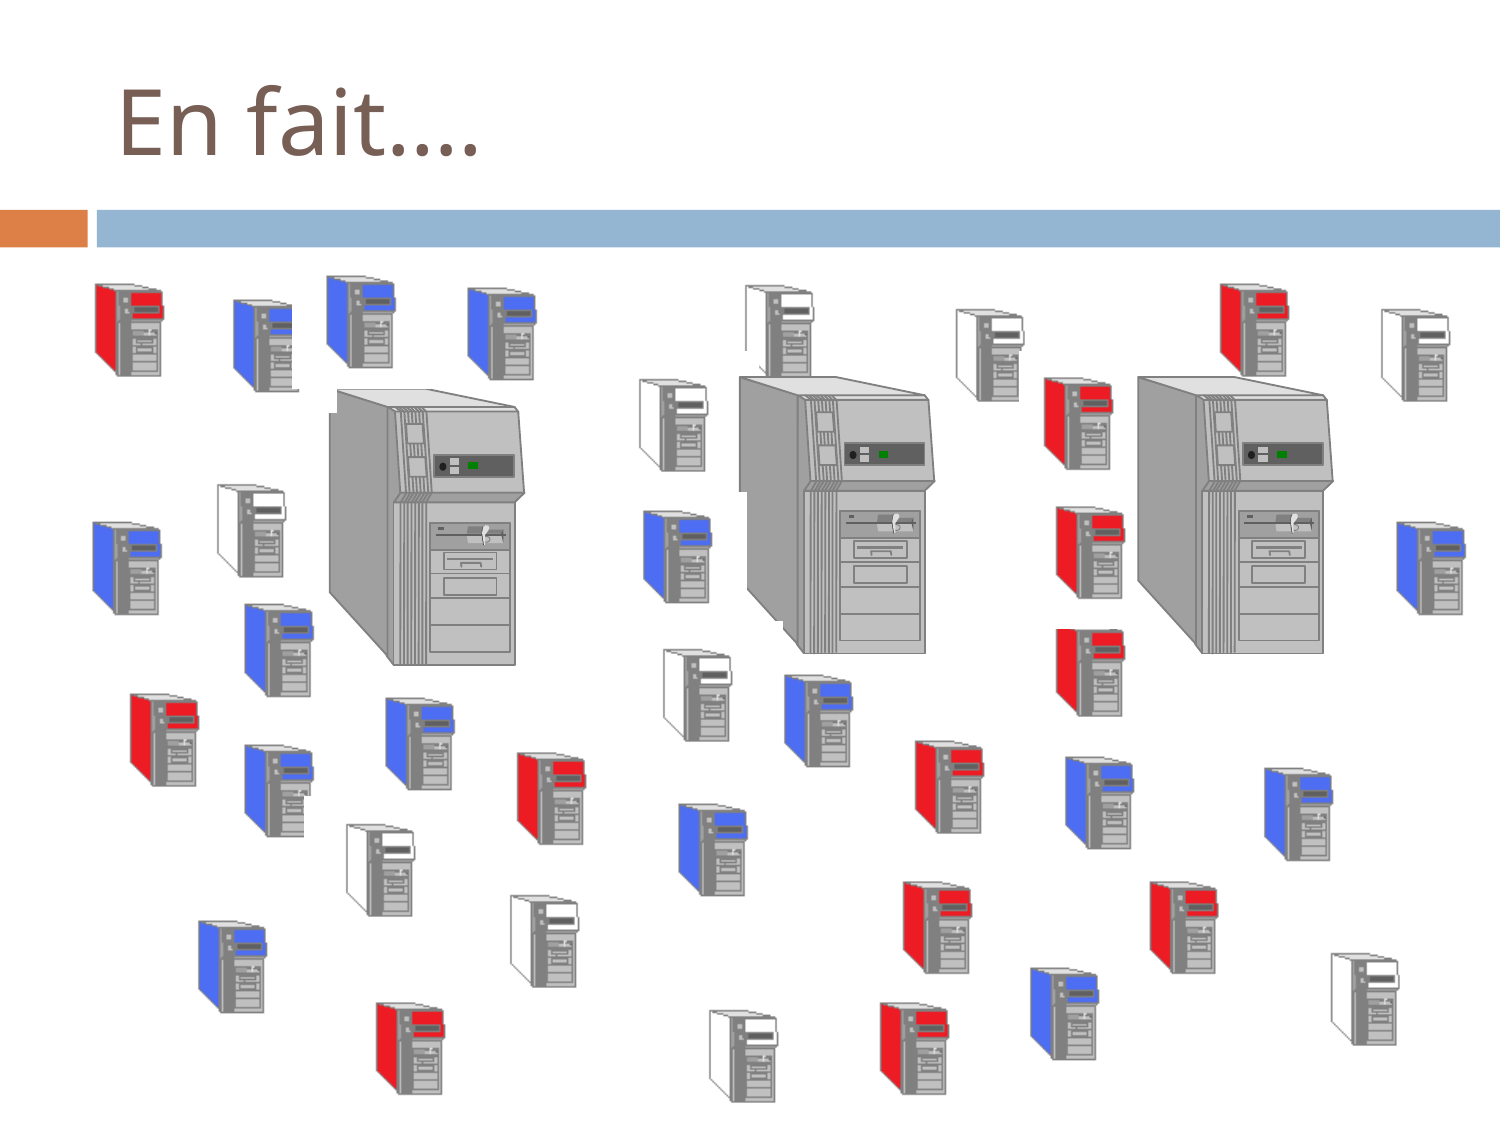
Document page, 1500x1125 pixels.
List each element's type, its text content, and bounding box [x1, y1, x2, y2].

chart [1136, 375, 1336, 657]
picture [667, 982, 829, 1125]
picture [70, 257, 193, 407]
picture [855, 281, 1368, 1125]
chart [738, 375, 938, 657]
picture [1339, 281, 1500, 424]
picture [1362, 503, 1500, 636]
picture [433, 269, 572, 401]
picture [1195, 257, 1318, 375]
picture [1289, 925, 1450, 1068]
picture [351, 726, 630, 1125]
picture [58, 456, 490, 940]
picture [199, 257, 431, 413]
picture [164, 902, 302, 1034]
chart [328, 386, 528, 668]
picture [597, 257, 888, 917]
title En fait…. [100, 37, 1438, 201]
